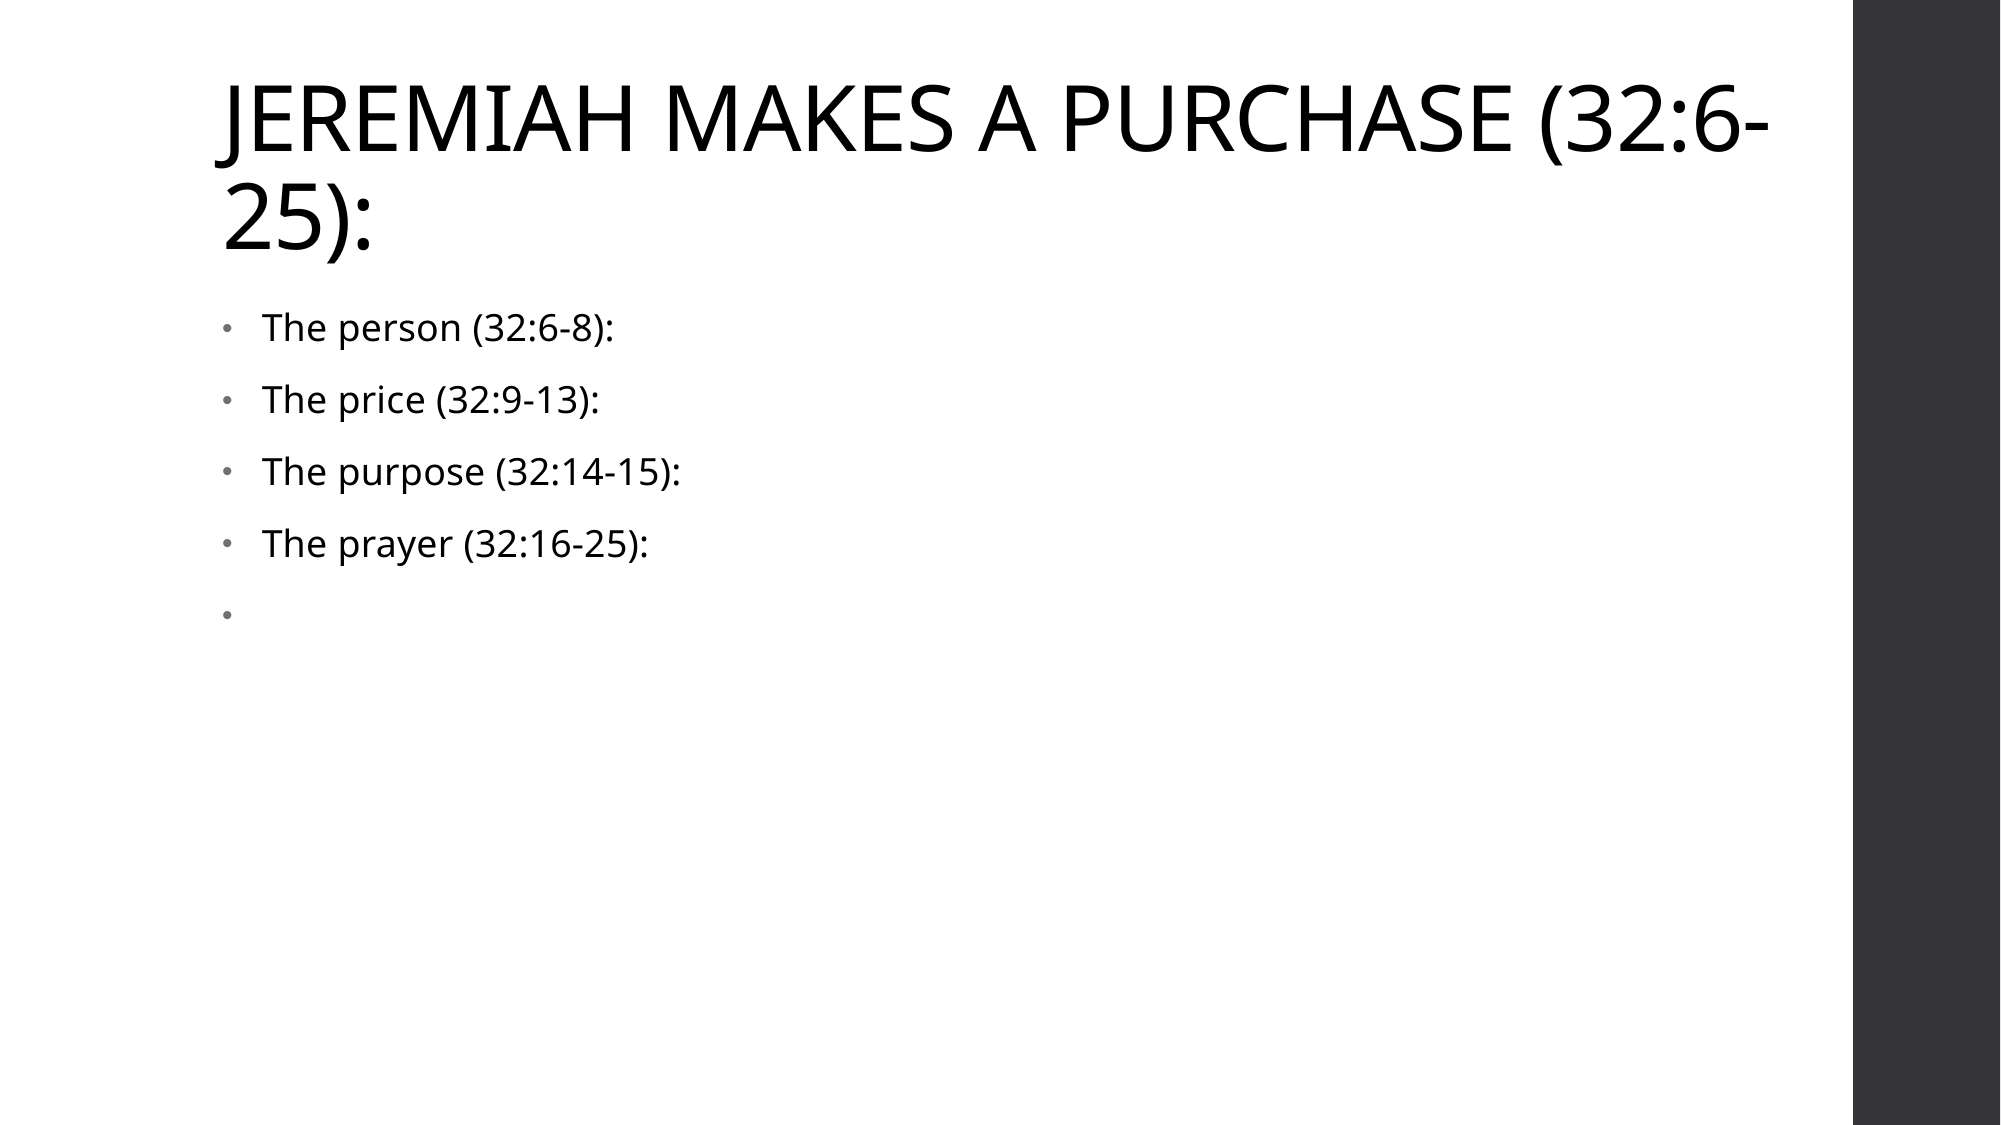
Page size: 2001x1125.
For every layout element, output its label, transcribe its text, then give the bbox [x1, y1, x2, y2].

list The person (32:6-8): The price (32:9-13): The purpose (32:14-15): The prayer (32:16-25): [206, 299, 1617, 1014]
title JEREMIAH MAKES A PURCHASE (32:6-25): [206, 60, 1797, 278]
